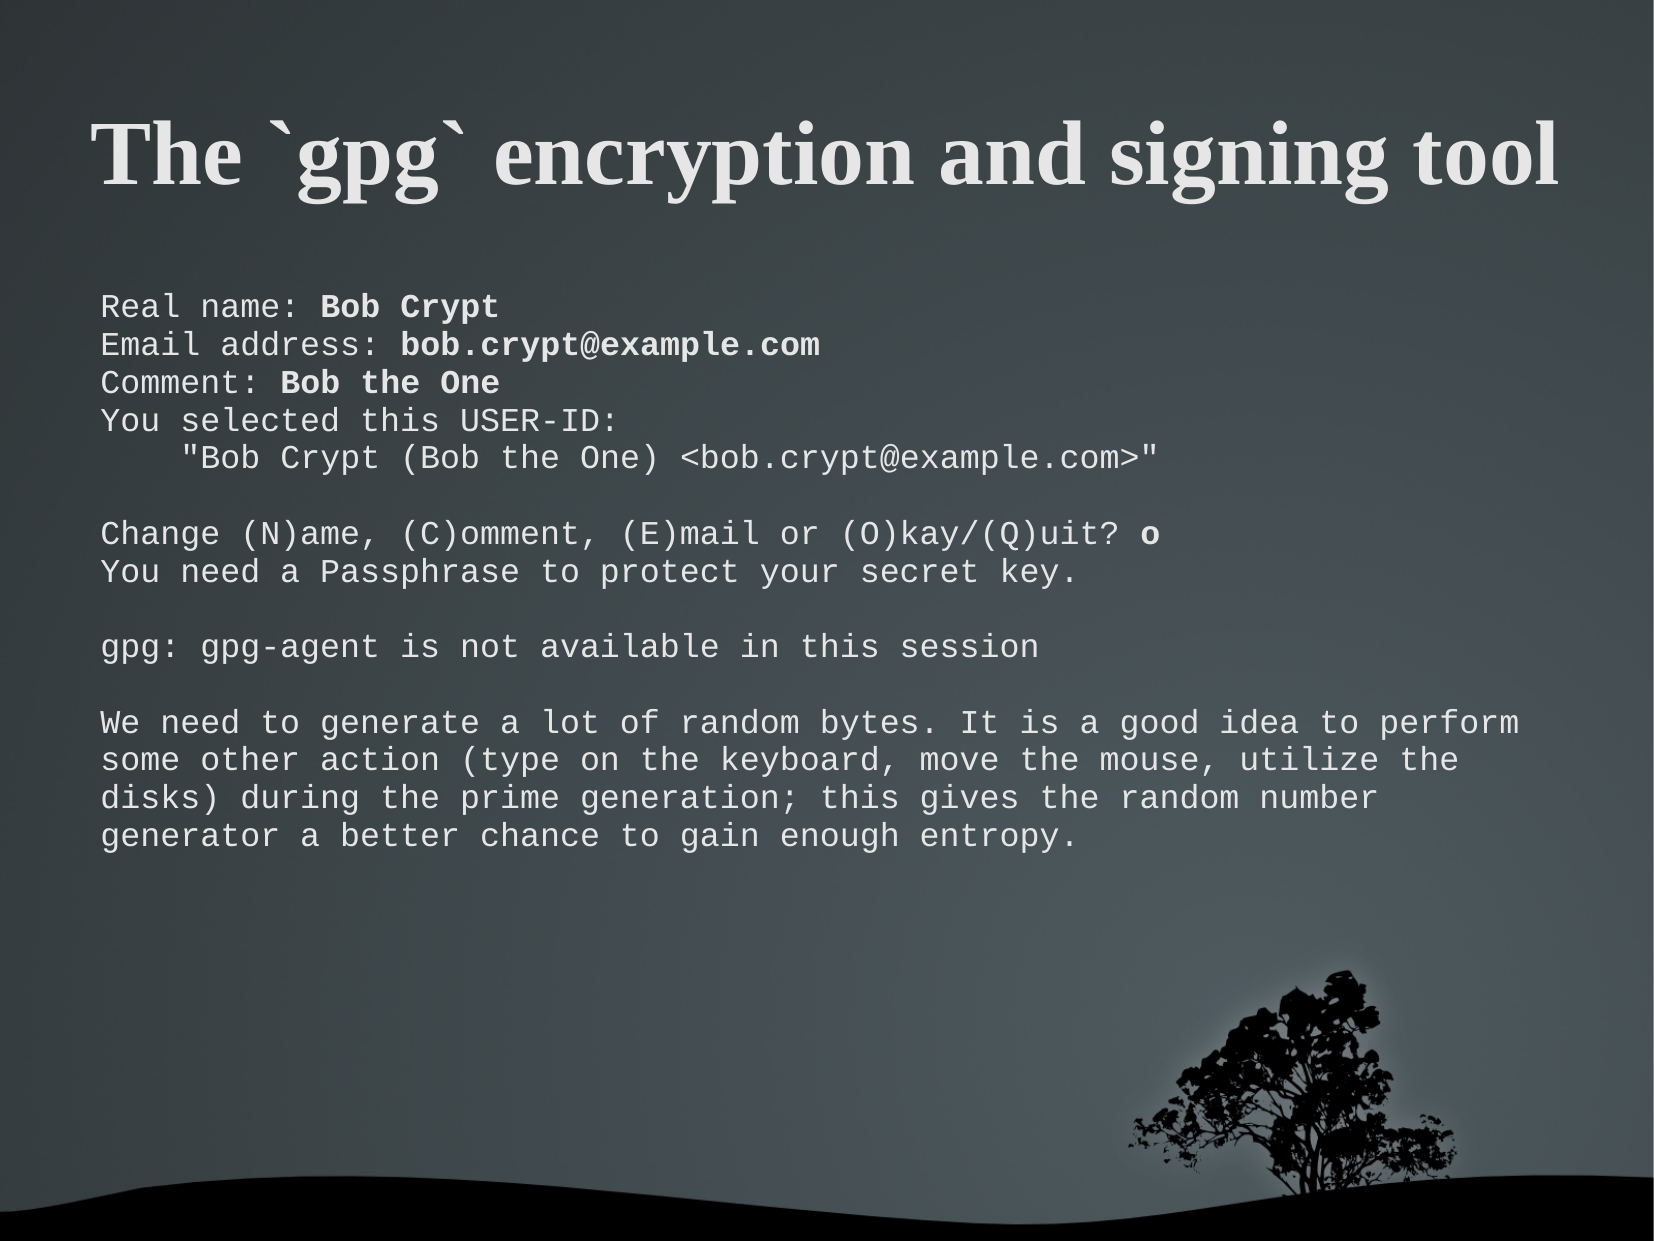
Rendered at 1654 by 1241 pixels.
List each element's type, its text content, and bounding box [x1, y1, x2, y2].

picture [0, 0, 1654, 1241]
title The `gpg` encryption and signing tool [82, 33, 1571, 274]
list Real name: Bob Crypt Email address: bob.crypt@example.com Comment: Bob the One You selected this USER-ID: "Bob Crypt (Bob the One) <bob.crypt@example.com>" Change (N)ame, (C)omment, (E)mail or (O)kay/(Q)uit? o You need a Passphrase to protect your secret key. gpg: gpg-agent is not available in this session We need to generate a lot of random bytes. It is a good idea to perform some other action (type on the keyboard, move the mouse, utilize the disks) during the prime generation; this gives the random number generator a better chance to gain enough entropy. [82, 290, 1571, 1214]
